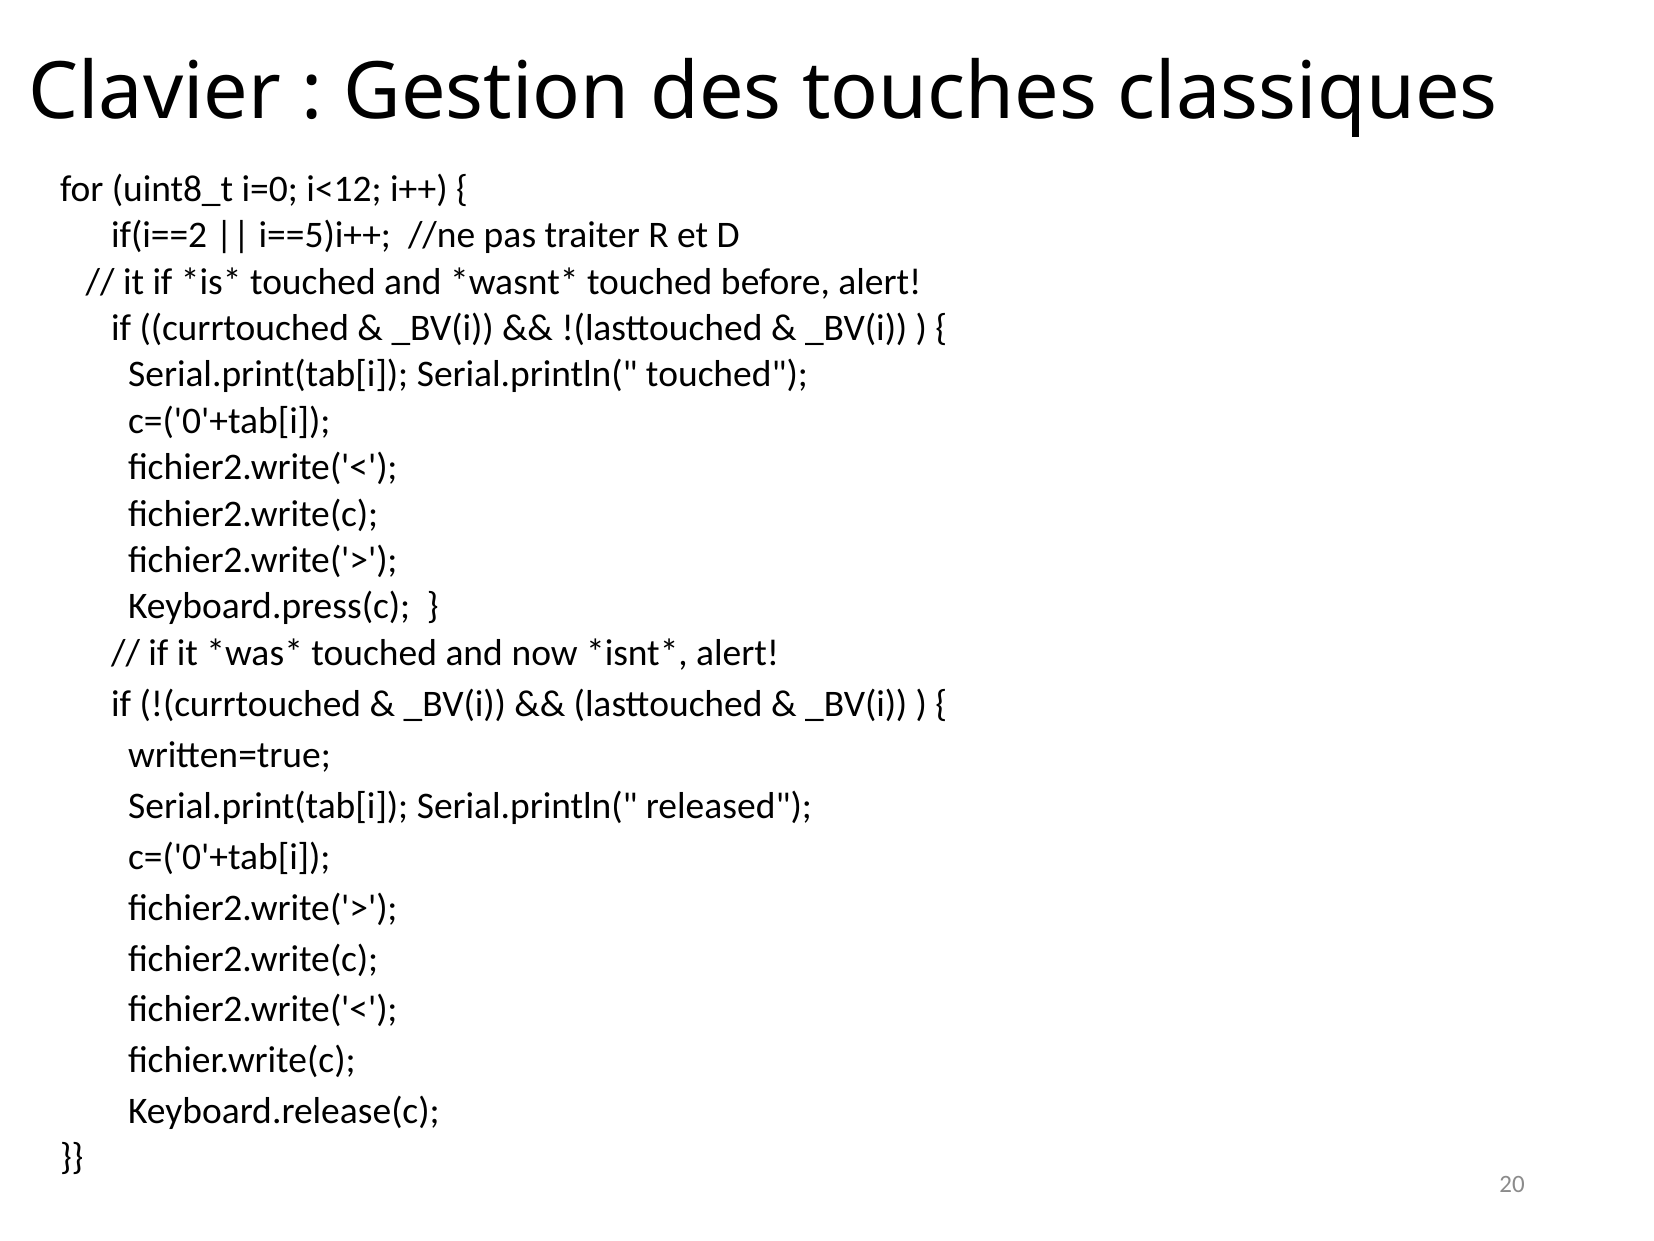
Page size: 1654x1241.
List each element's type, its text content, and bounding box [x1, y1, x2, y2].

list for (uint8_t i=0; i<12; i++) { if(i==2 || i==5)i++; //ne pas traiter R et D // it if *is* touched and *wasnt* touched before, alert! if ((currtouched & _BV(i)) && !(lasttouched & _BV(i)) ) { Serial.print(tab[i]); Serial.println(" touched"); c=('0'+tab[i]); fichier2.write('<'); fichier2.write(c); fichier2.write('>'); Keyboard.press(c); } // if it *was* touched and now *isnt*, alert! if (!(currtouched & _BV(i)) && (lasttouched & _BV(i)) ) { written=true; Serial.print(tab[i]); Serial.println(" released"); c=('0'+tab[i]); fichier2.write('>'); fichier2.write(c); fichier2.write('<'); fichier.write(c); Keyboard.release(c); }} [45, 161, 1453, 1217]
title Clavier : Gestion des touches classiques [13, 24, 1654, 162]
slide_number <numéro> [1167, 1149, 1540, 1216]
